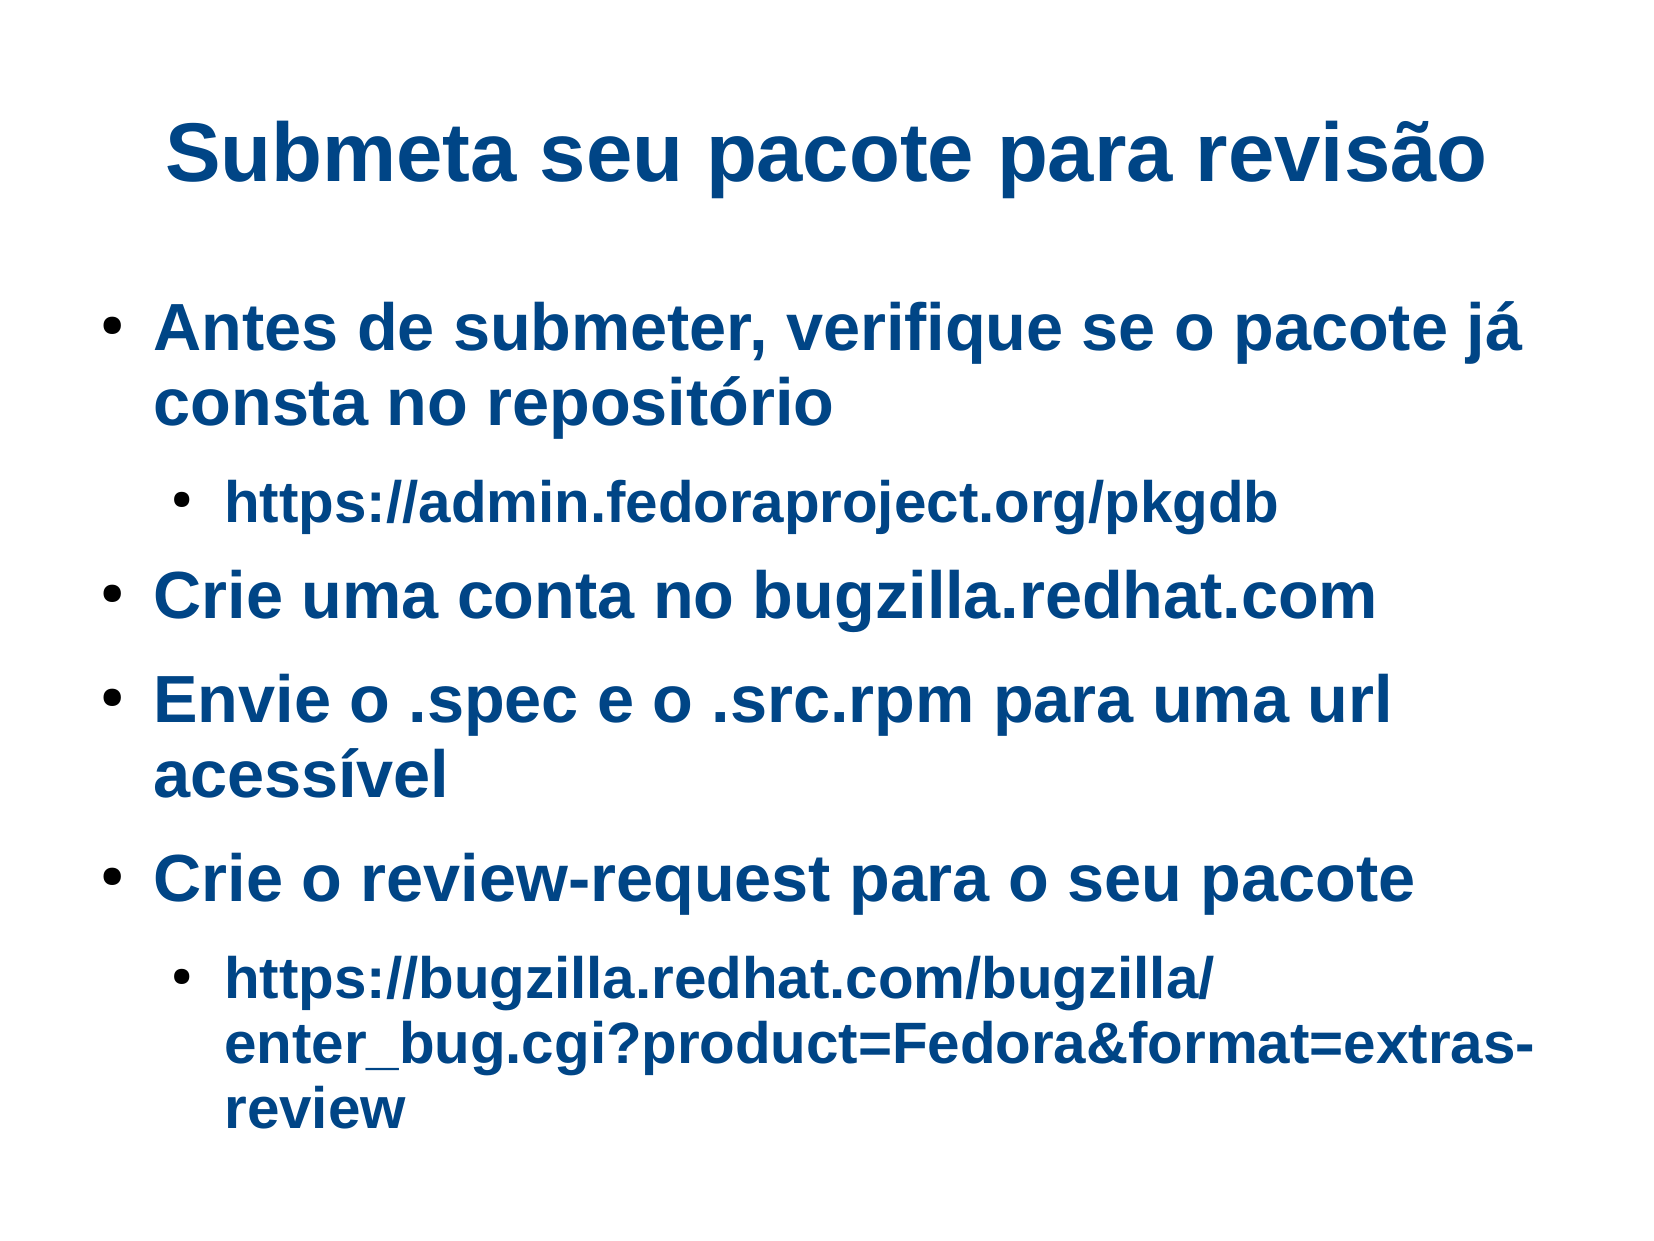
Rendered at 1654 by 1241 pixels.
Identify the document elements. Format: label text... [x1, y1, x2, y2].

title Submeta seu pacote para revisão [82, 56, 1571, 250]
list Antes de submeter, verifique se o pacote já consta no repositório https://admin.fedoraproject.org/pkgdb Crie uma conta no bugzilla.redhat.com Envie o .spec e o .src.rpm para uma url acessível Crie o review-request para o seu pacote https://bugzilla.redhat.com/bugzilla/enter_bug.cgi?product=Fedora&format=extras-review [82, 290, 1571, 1094]
